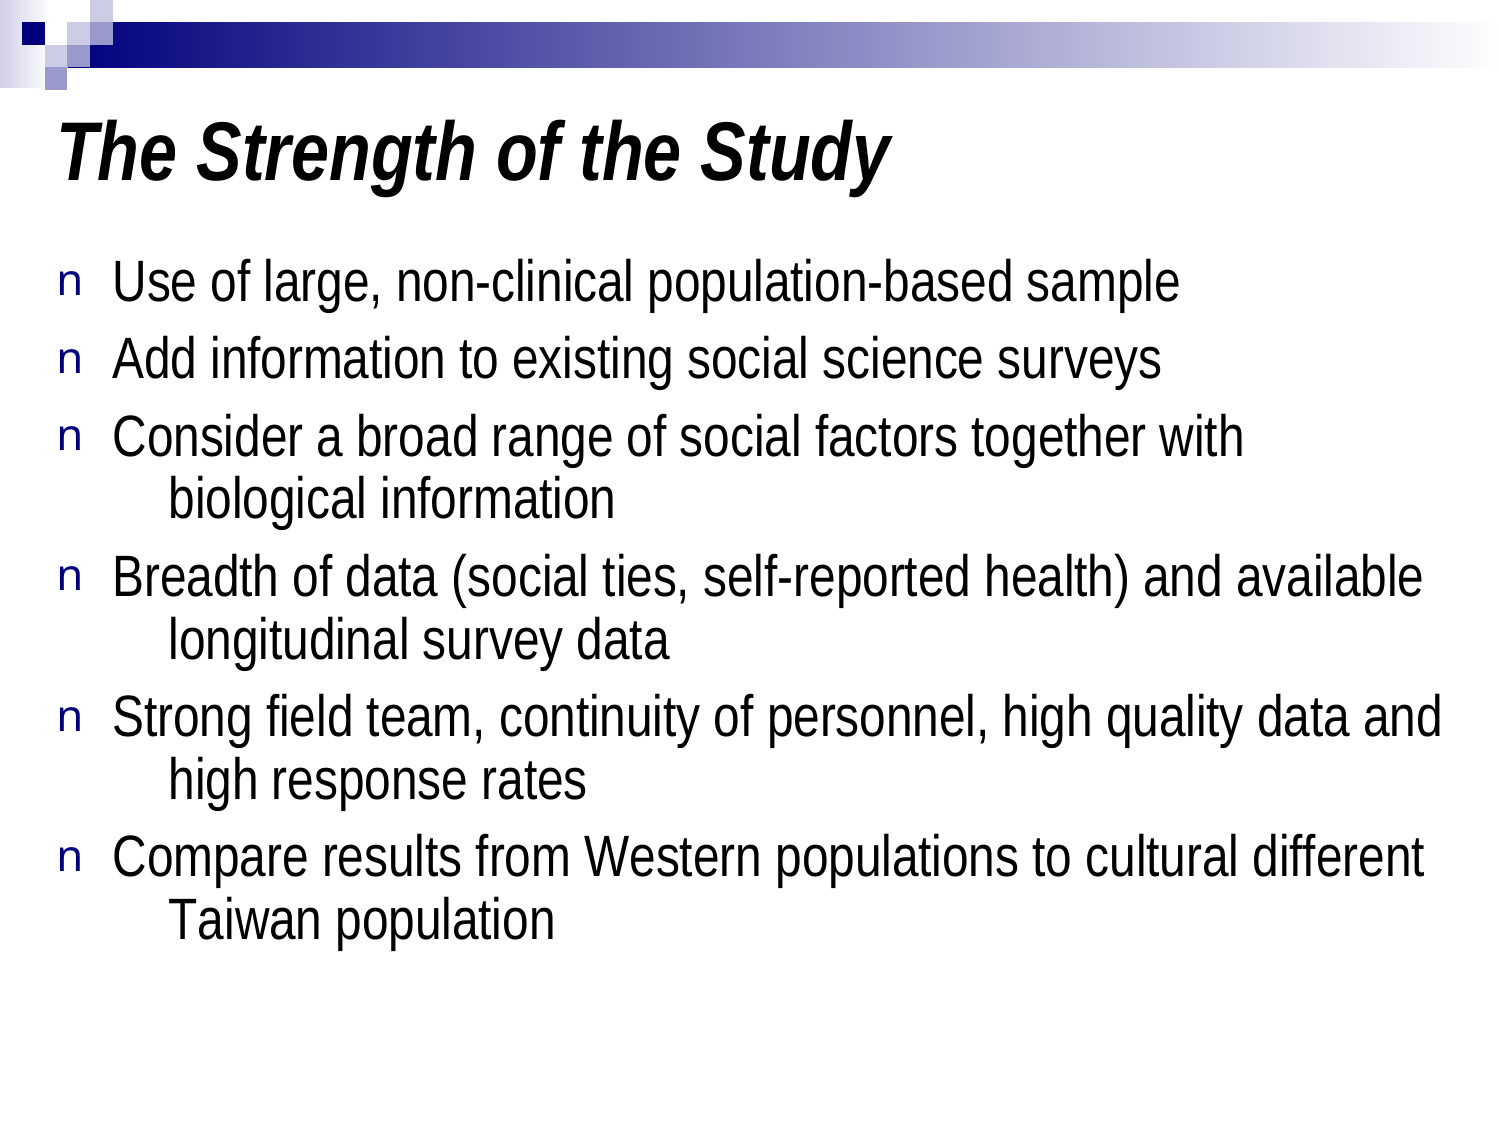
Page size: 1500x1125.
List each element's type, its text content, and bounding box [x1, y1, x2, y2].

list Use of large, non-clinical population-based sample Add information to existing social science surveys Consider a broad range of social factors together with biological information Breadth of data (social ties, self-reported health) and available longitudinal survey data Strong field team, continuity of personnel, high quality data and high response rates Compare results from Western populations to cultural different Taiwan population [41, 243, 1459, 1024]
title The Strength of the Study [41, 75, 1459, 221]
